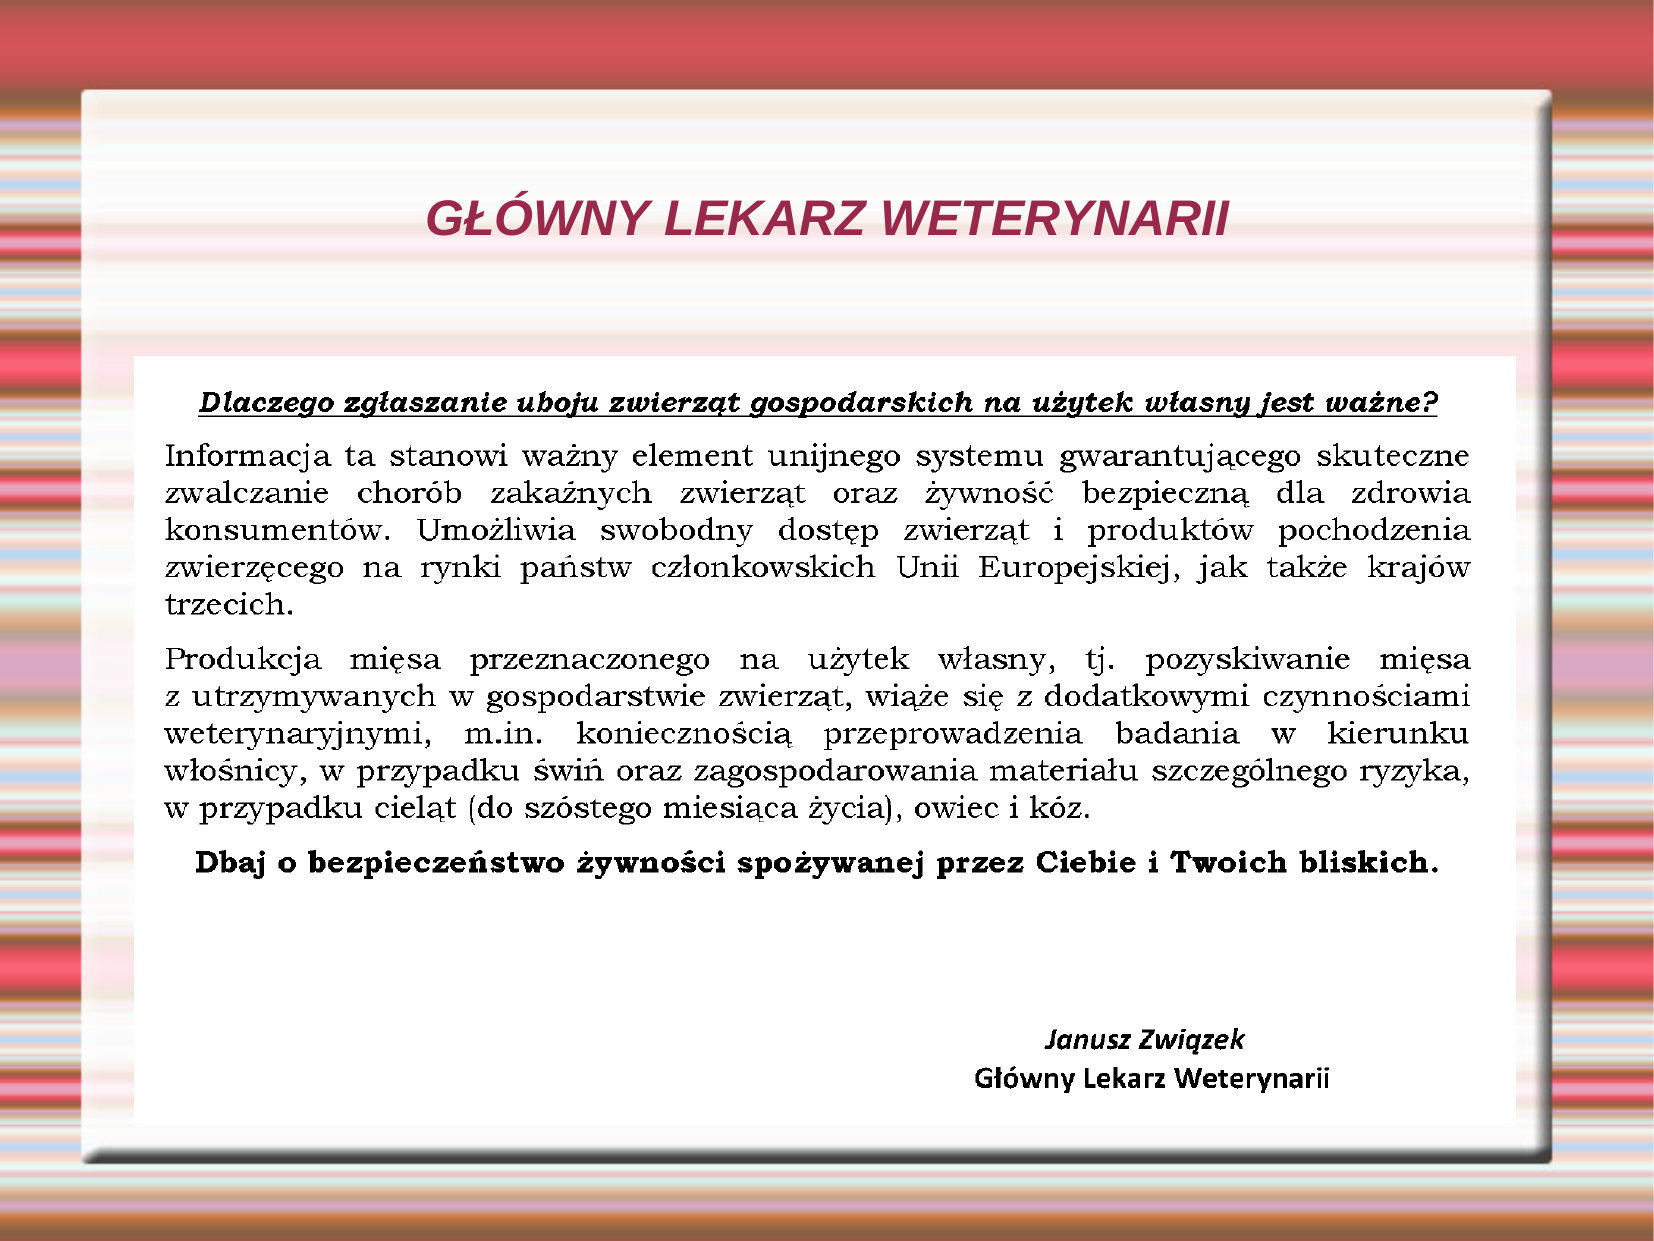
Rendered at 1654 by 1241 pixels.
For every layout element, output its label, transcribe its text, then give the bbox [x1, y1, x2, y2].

picture [0, 0, 1654, 1241]
title GŁÓWNY LEKARZ WETERYNARII [121, 114, 1534, 322]
